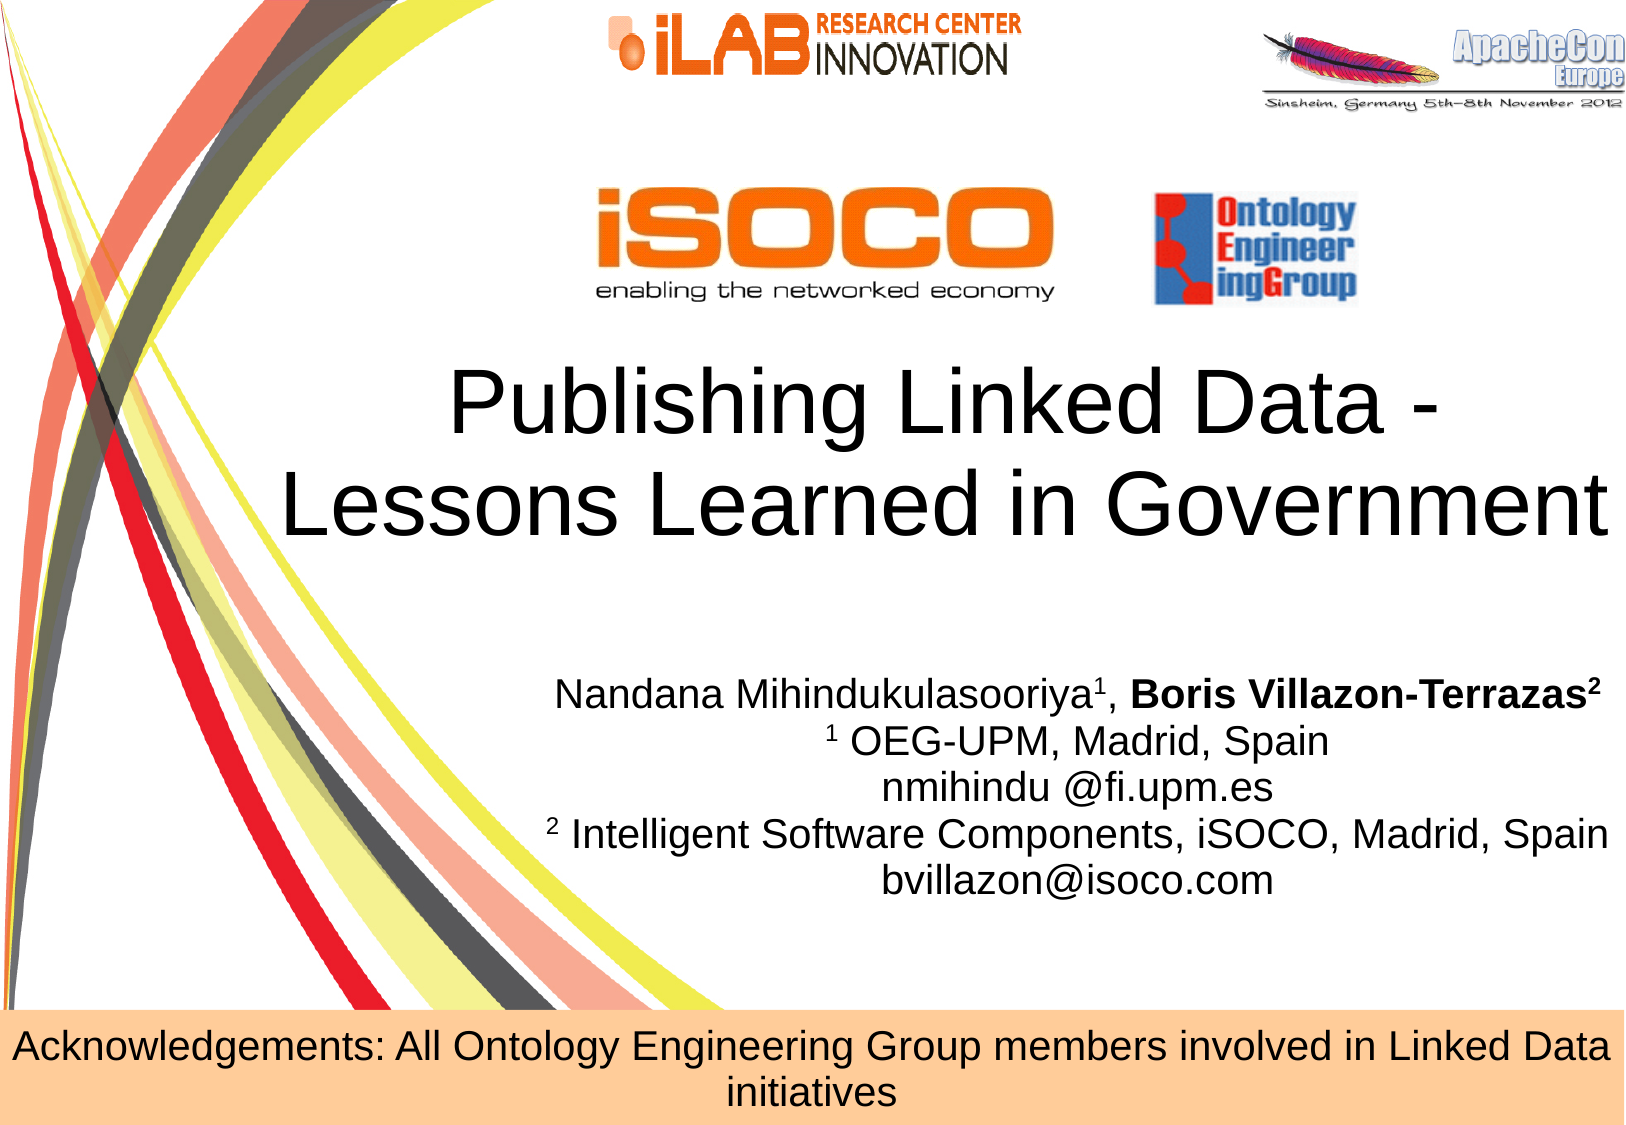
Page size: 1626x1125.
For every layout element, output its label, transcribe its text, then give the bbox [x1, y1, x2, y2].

picture [0, 0, 1626, 1125]
title Publishing Linked Data - Lessons Learned in Government [265, 350, 1625, 556]
subtitle Nandana Mihindukulasooriya1, Boris Villazon-Terrazas2 1 OEG-UPM, Madrid, Spain nmihindu @fi.upm.es 2 Intelligent Software Components, iSOCO, Madrid, Spain bvillazon@isoco.com [537, 667, 1619, 908]
text_box Acknowledgements: All Ontology Engineering Group members involved in Linked Data initiatives [0, 1009, 1625, 1125]
